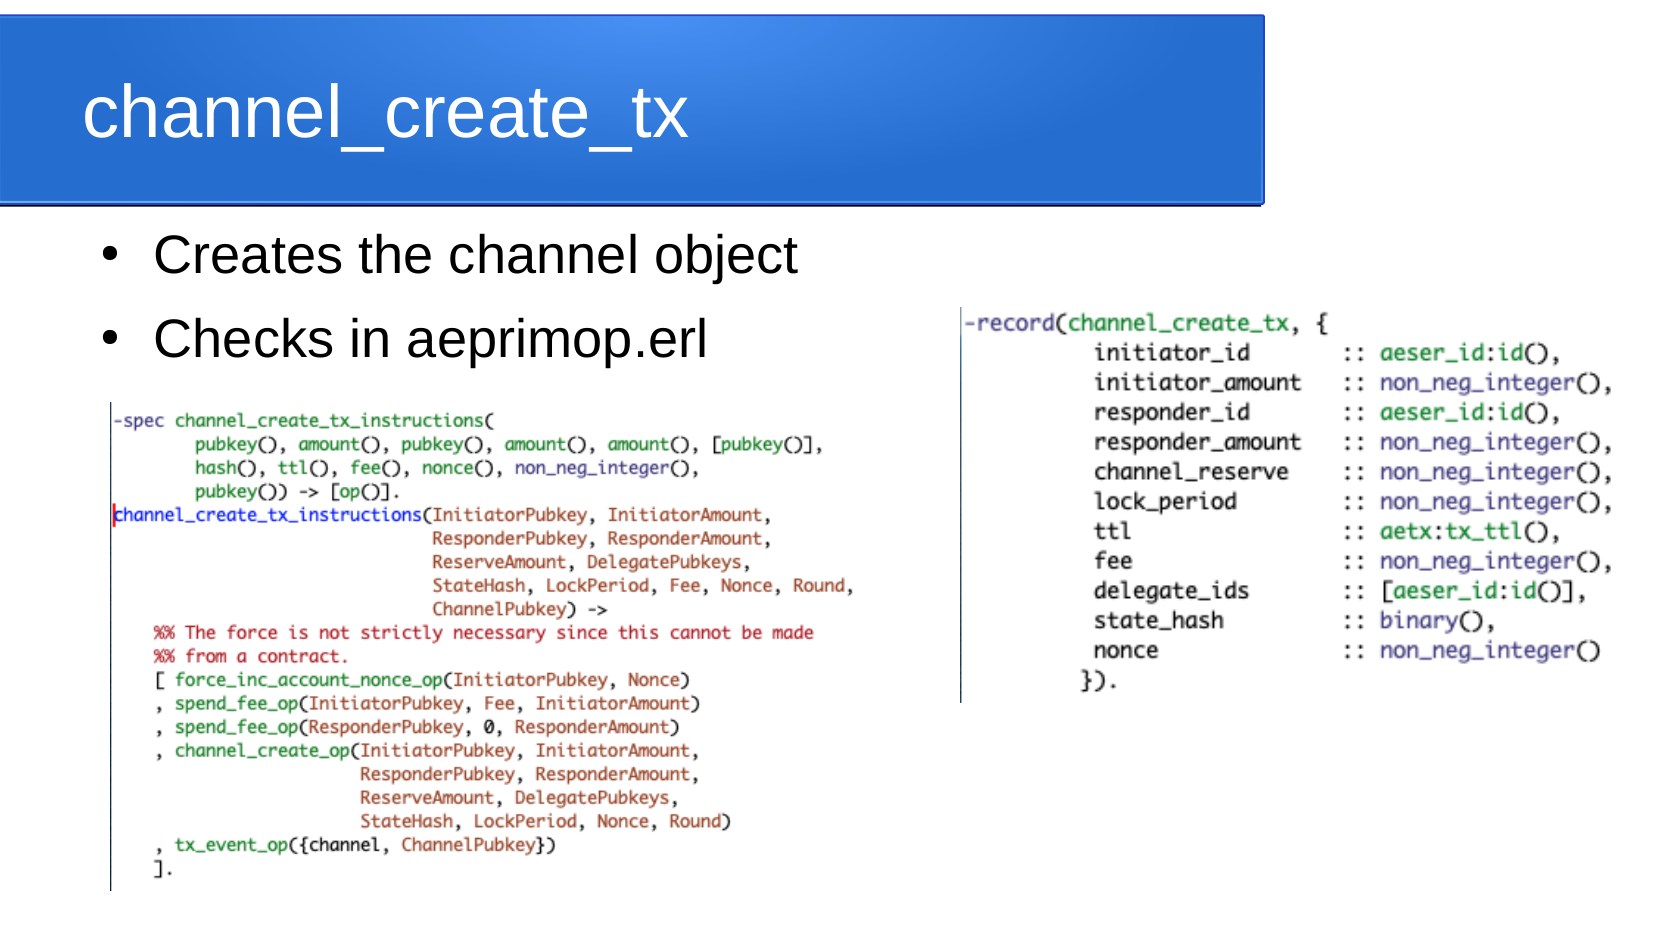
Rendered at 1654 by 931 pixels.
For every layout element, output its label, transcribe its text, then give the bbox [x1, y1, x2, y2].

list Creates the channel object Checks in aeprimop.erl [82, 224, 1571, 764]
picture [960, 307, 1650, 703]
title channel_create_tx [82, 35, 1235, 189]
picture [110, 402, 870, 891]
